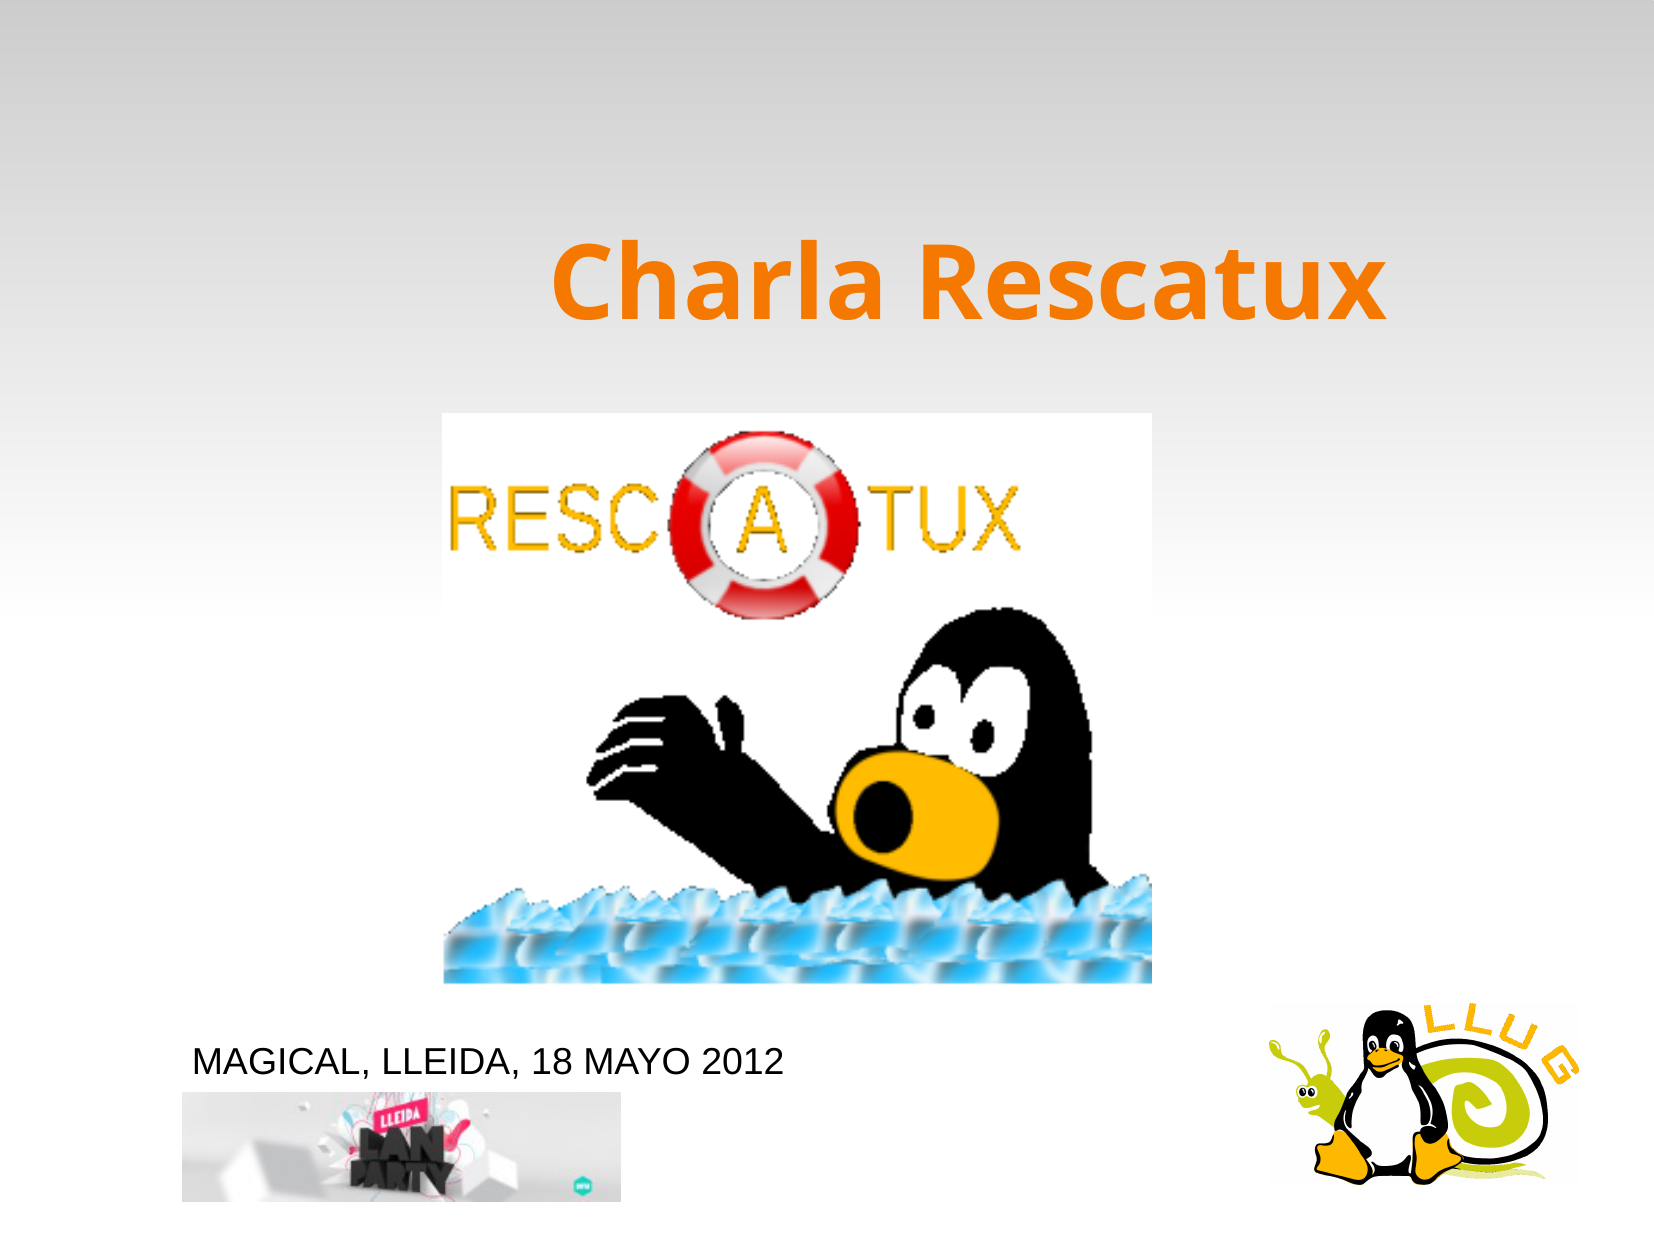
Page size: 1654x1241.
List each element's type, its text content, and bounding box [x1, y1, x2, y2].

picture [442, 413, 1152, 989]
text_box MAGICAL, LLEIDA, 18 MAYO 2012 [177, 1033, 1241, 1091]
picture [182, 1092, 621, 1202]
picture [1269, 1003, 1579, 1185]
title Charla Rescatux [354, 183, 1388, 376]
